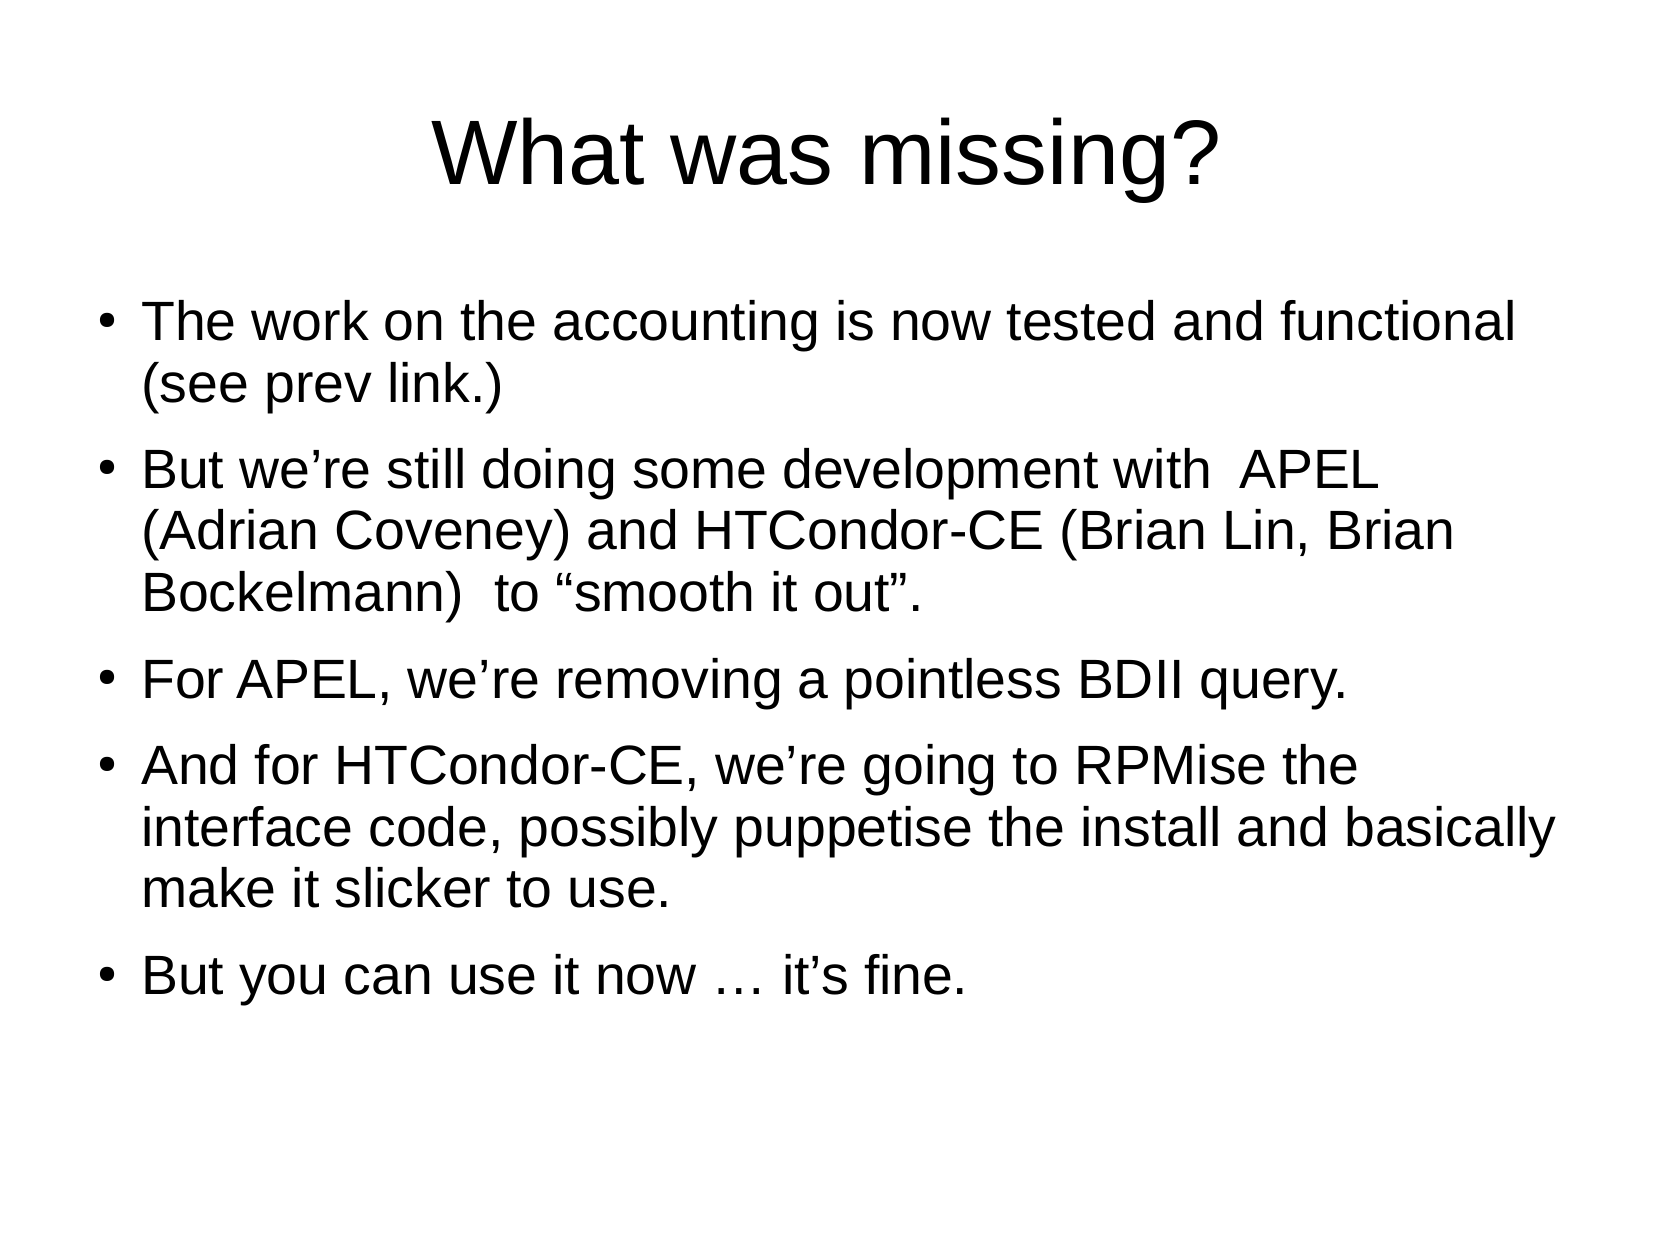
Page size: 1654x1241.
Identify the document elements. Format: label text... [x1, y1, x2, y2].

list The work on the accounting is now tested and functional (see prev link.) But we’re still doing some development with APEL (Adrian Coveney) and HTCondor-CE (Brian Lin, Brian Bockelmann) to “smooth it out”. For APEL, we’re removing a pointless BDII query. And for HTCondor-CE, we’re going to RPMise the interface code, possibly puppetise the install and basically make it slicker to use. But you can use it now … it’s fine. [82, 290, 1571, 1010]
title What was missing? [82, 49, 1571, 257]
